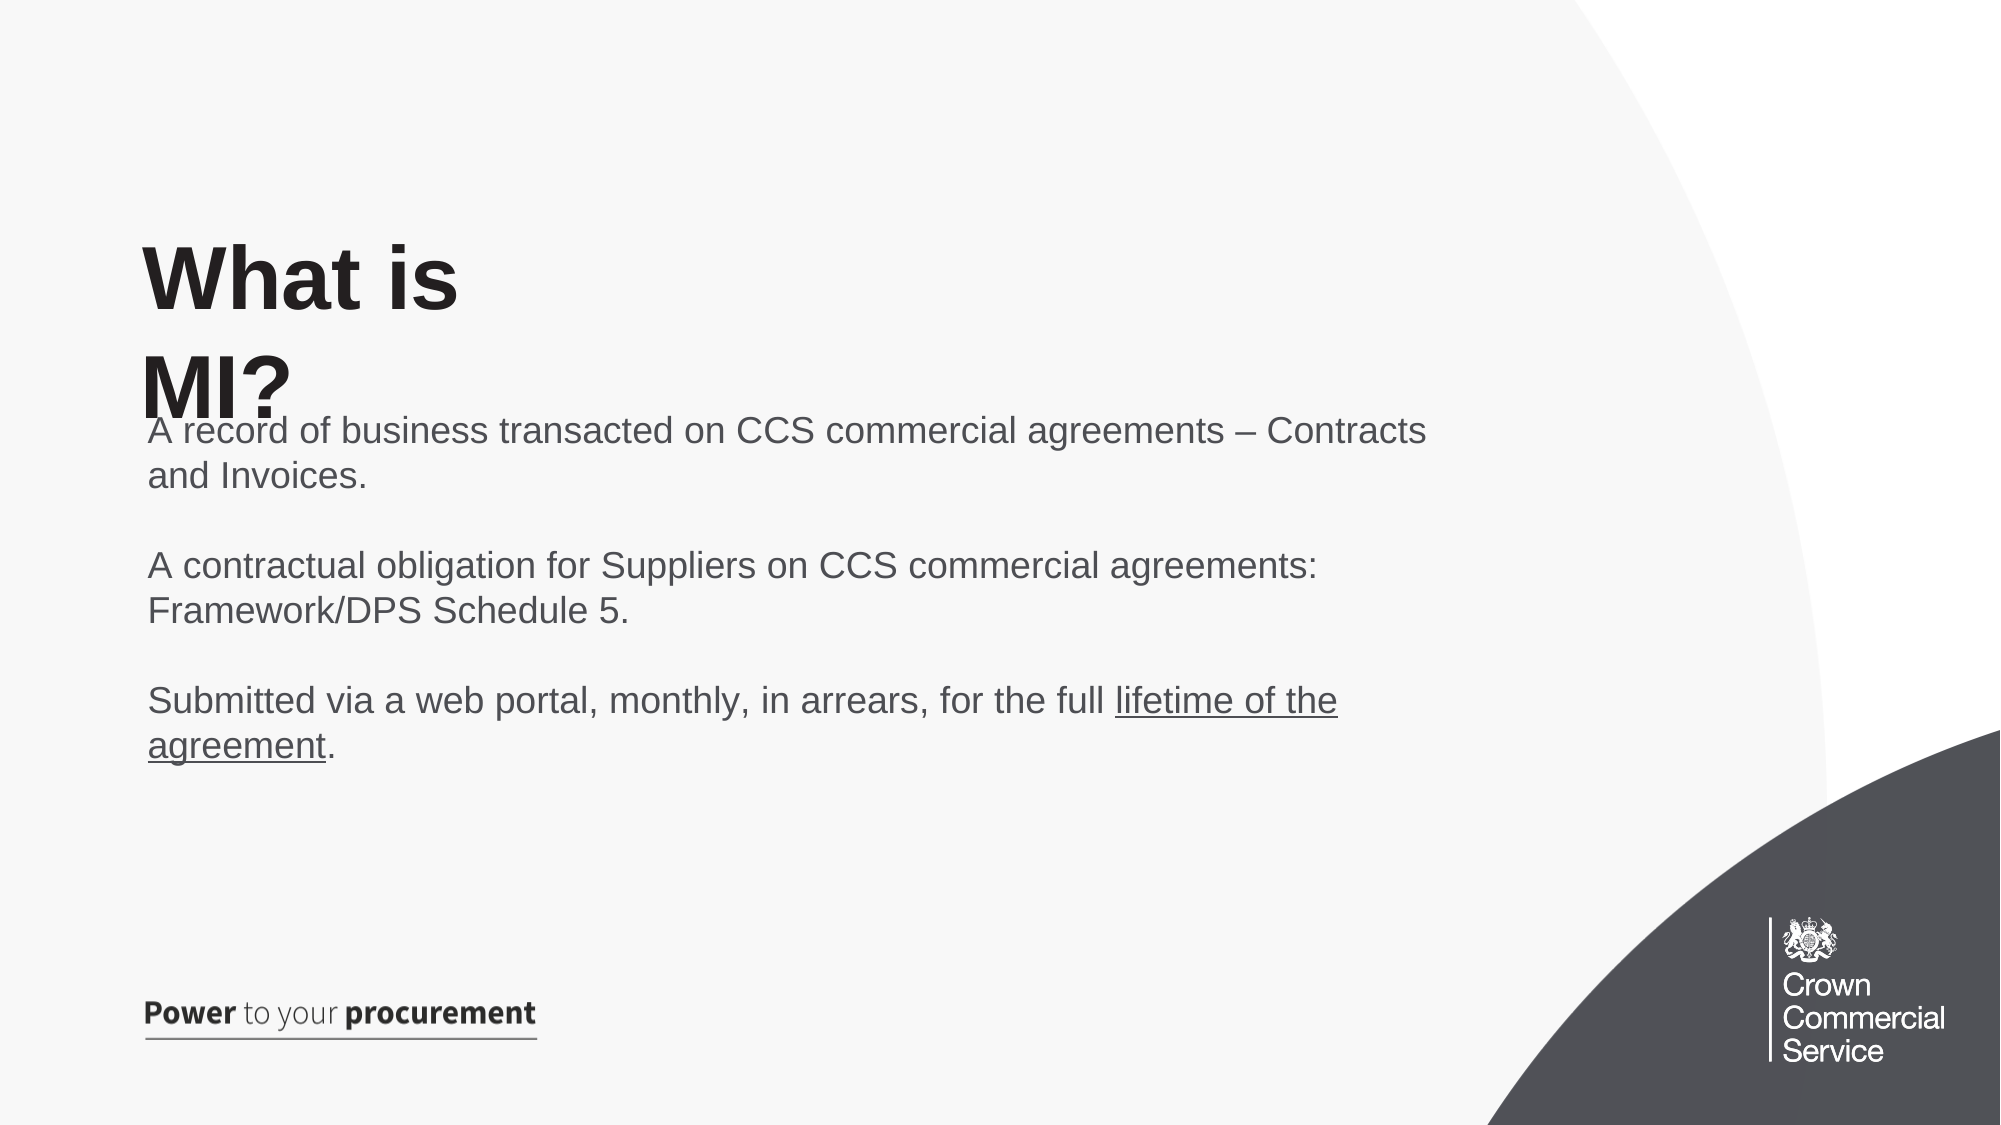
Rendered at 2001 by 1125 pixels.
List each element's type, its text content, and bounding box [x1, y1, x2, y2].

subtitle A record of business transacted on CCS commercial agreements – Contracts and Invoices. A contractual obligation for Suppliers on CCS commercial agreements: Framework/DPS Schedule 5. Submitted via a web portal, monthly, in arrears, for the full lifetime of the agreement. [147, 406, 1484, 1086]
title What is MI? [140, 219, 1934, 358]
picture [1769, 917, 1944, 1063]
